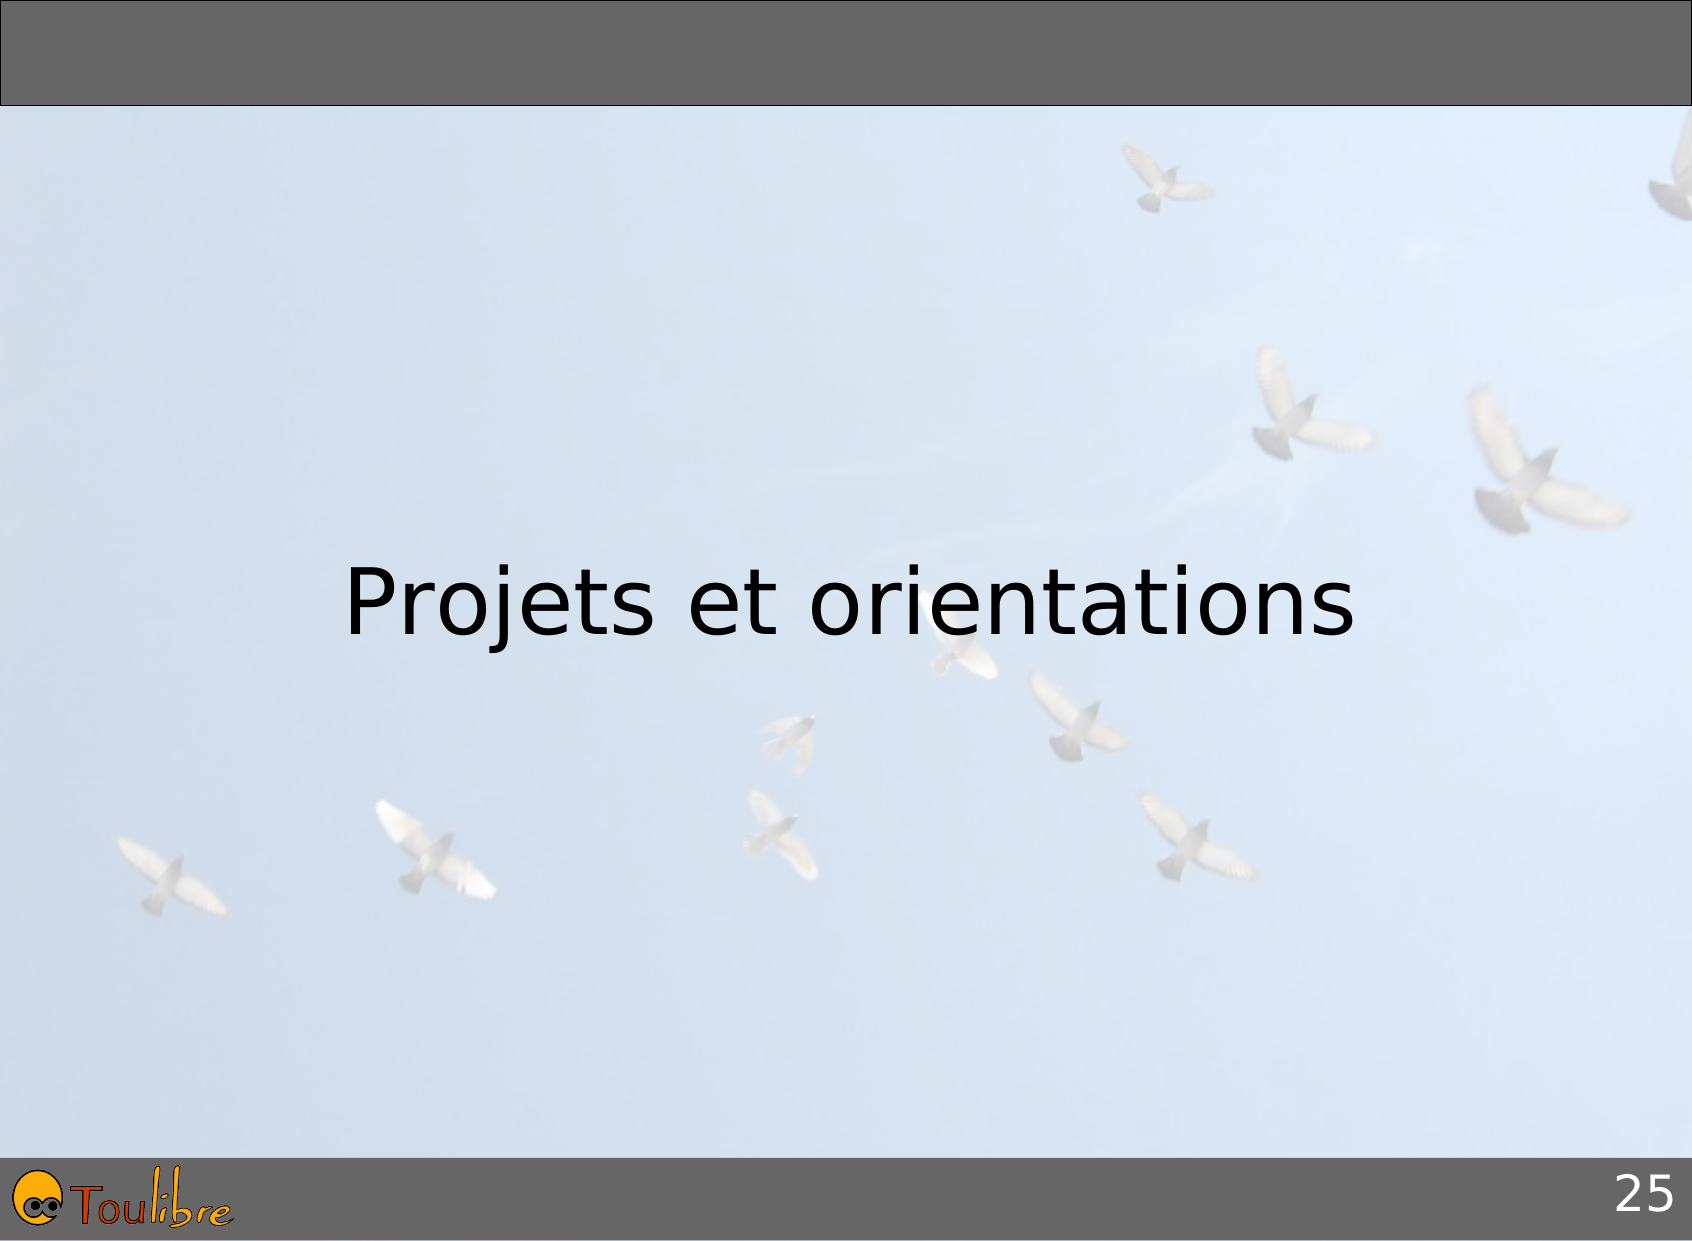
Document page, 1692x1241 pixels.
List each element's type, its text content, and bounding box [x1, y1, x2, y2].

picture [12, 1165, 234, 1228]
title Projets et orientations [89, 506, 1613, 699]
